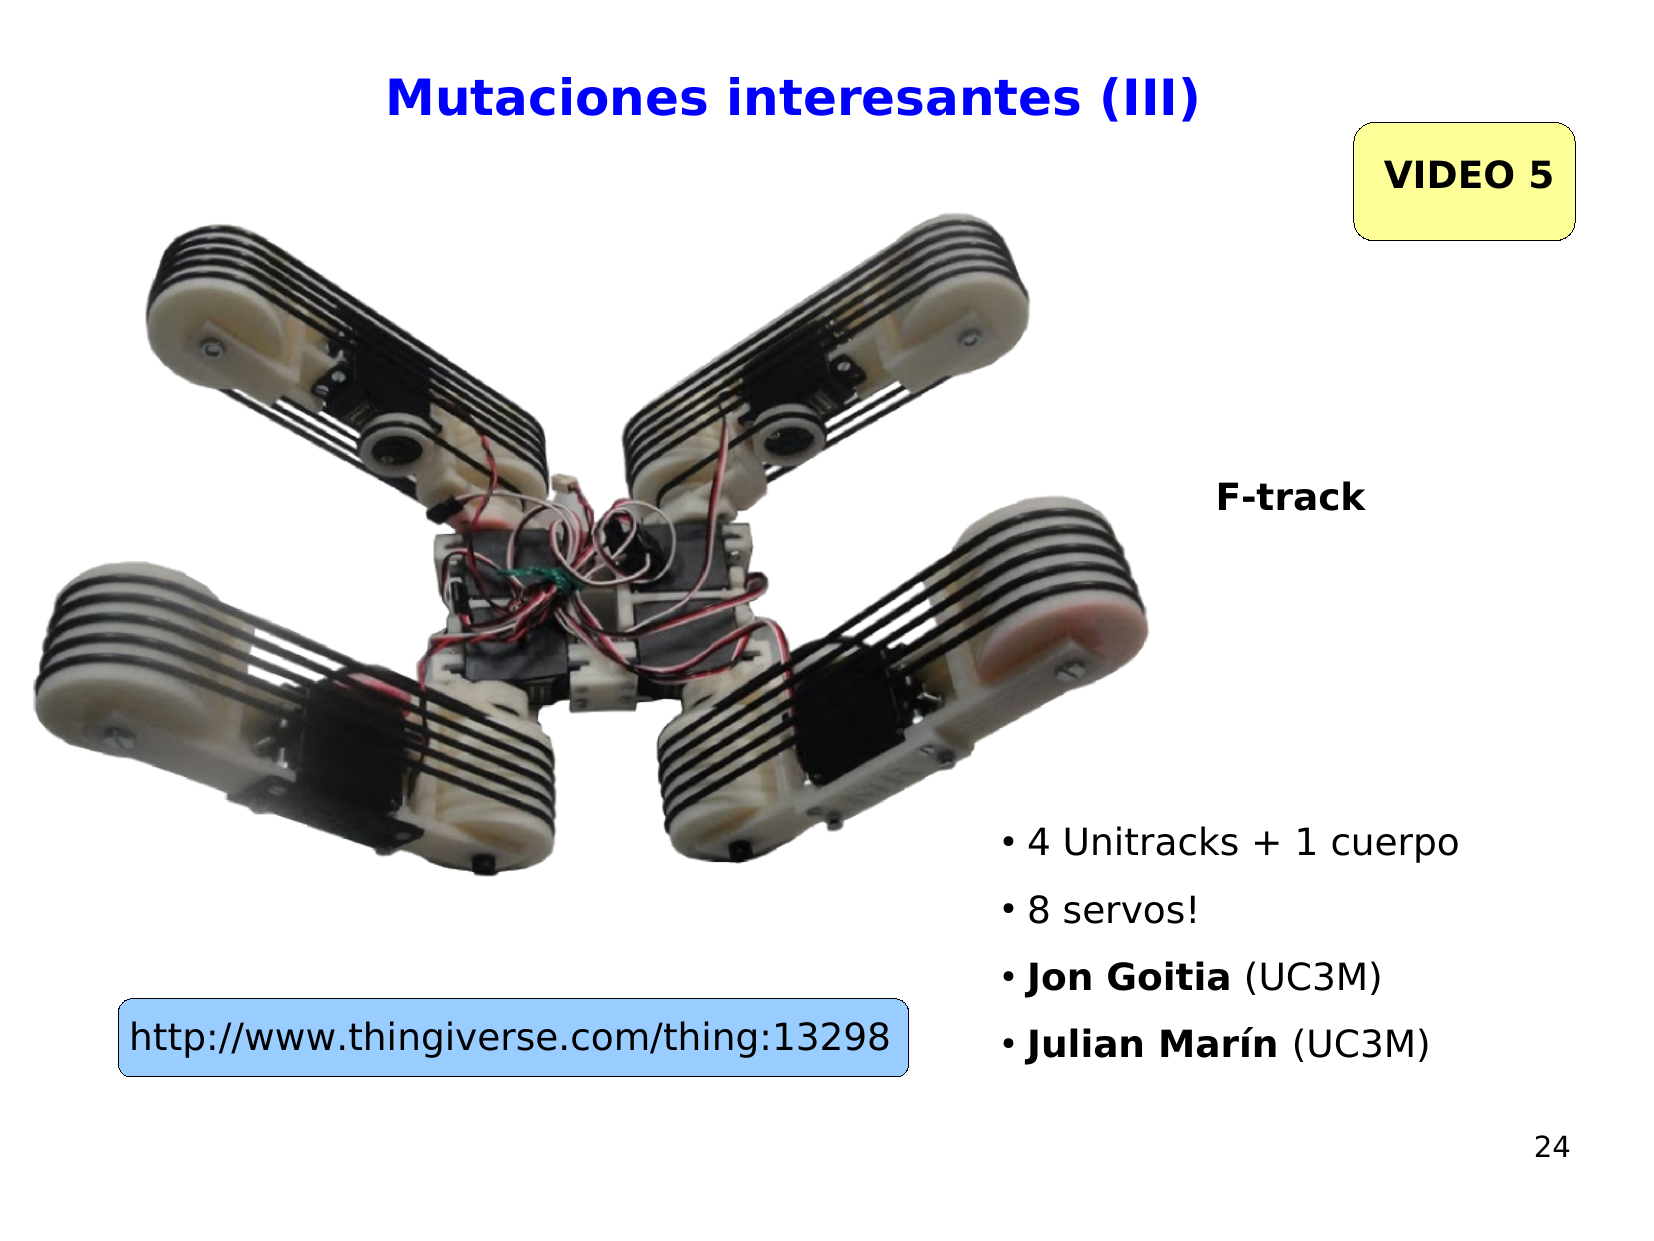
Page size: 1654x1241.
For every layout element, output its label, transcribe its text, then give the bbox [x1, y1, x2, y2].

picture [23, 204, 1169, 897]
text_box [1353, 122, 1576, 241]
text_box Mutaciones interesantes (III) [371, 61, 1217, 135]
text_box F-track [1200, 468, 1518, 534]
text_box http://www.thingiverse.com/thing:13298 [114, 1008, 907, 1068]
text_box 4 Unitracks + 1 cuerpo 8 servos! Jon Goitia (UC3M) Julian Marín (UC3M) [987, 813, 1594, 1074]
text_box VIDEO 5 [1355, 146, 1588, 210]
text_box [119, 998, 909, 1077]
